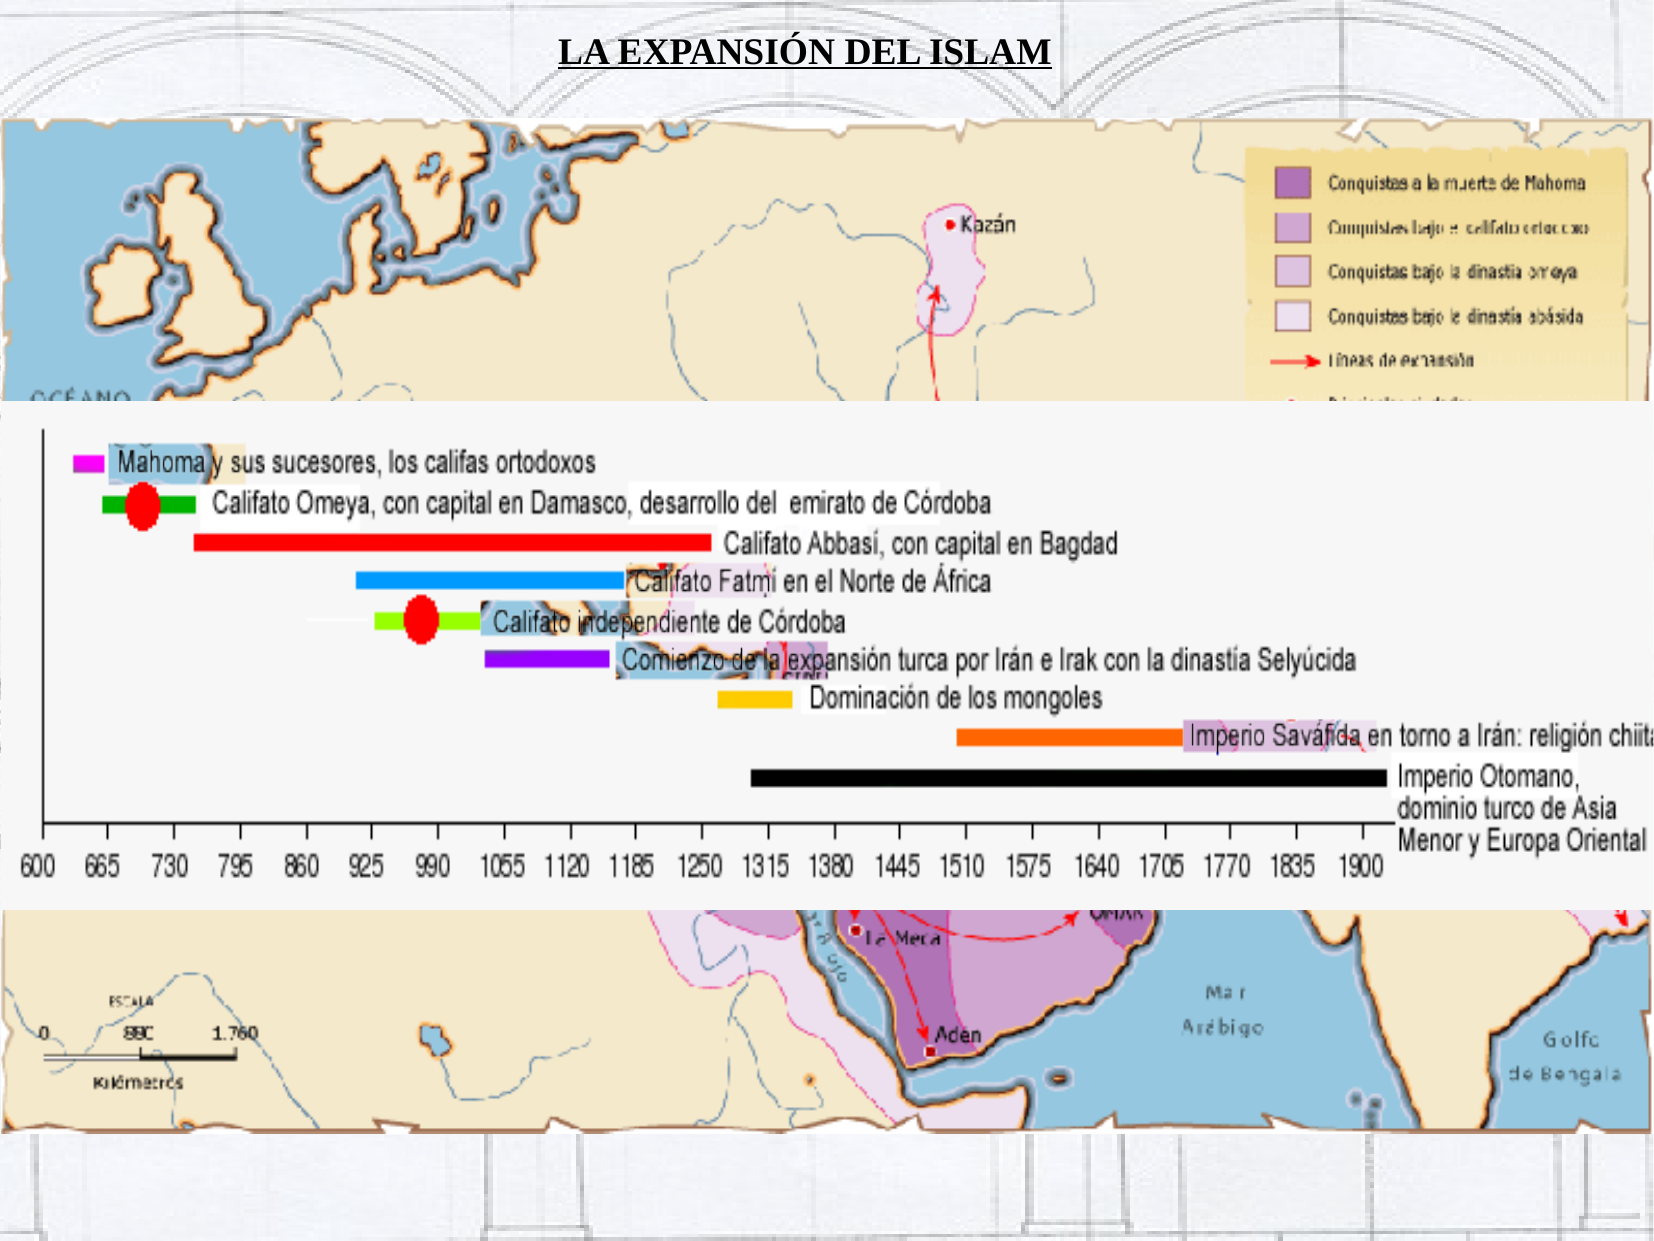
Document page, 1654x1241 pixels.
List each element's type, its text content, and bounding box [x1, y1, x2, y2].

text_box LA EXPANSIÓN DEL ISLAM [543, 23, 1067, 82]
picture [0, 0, 1654, 1241]
